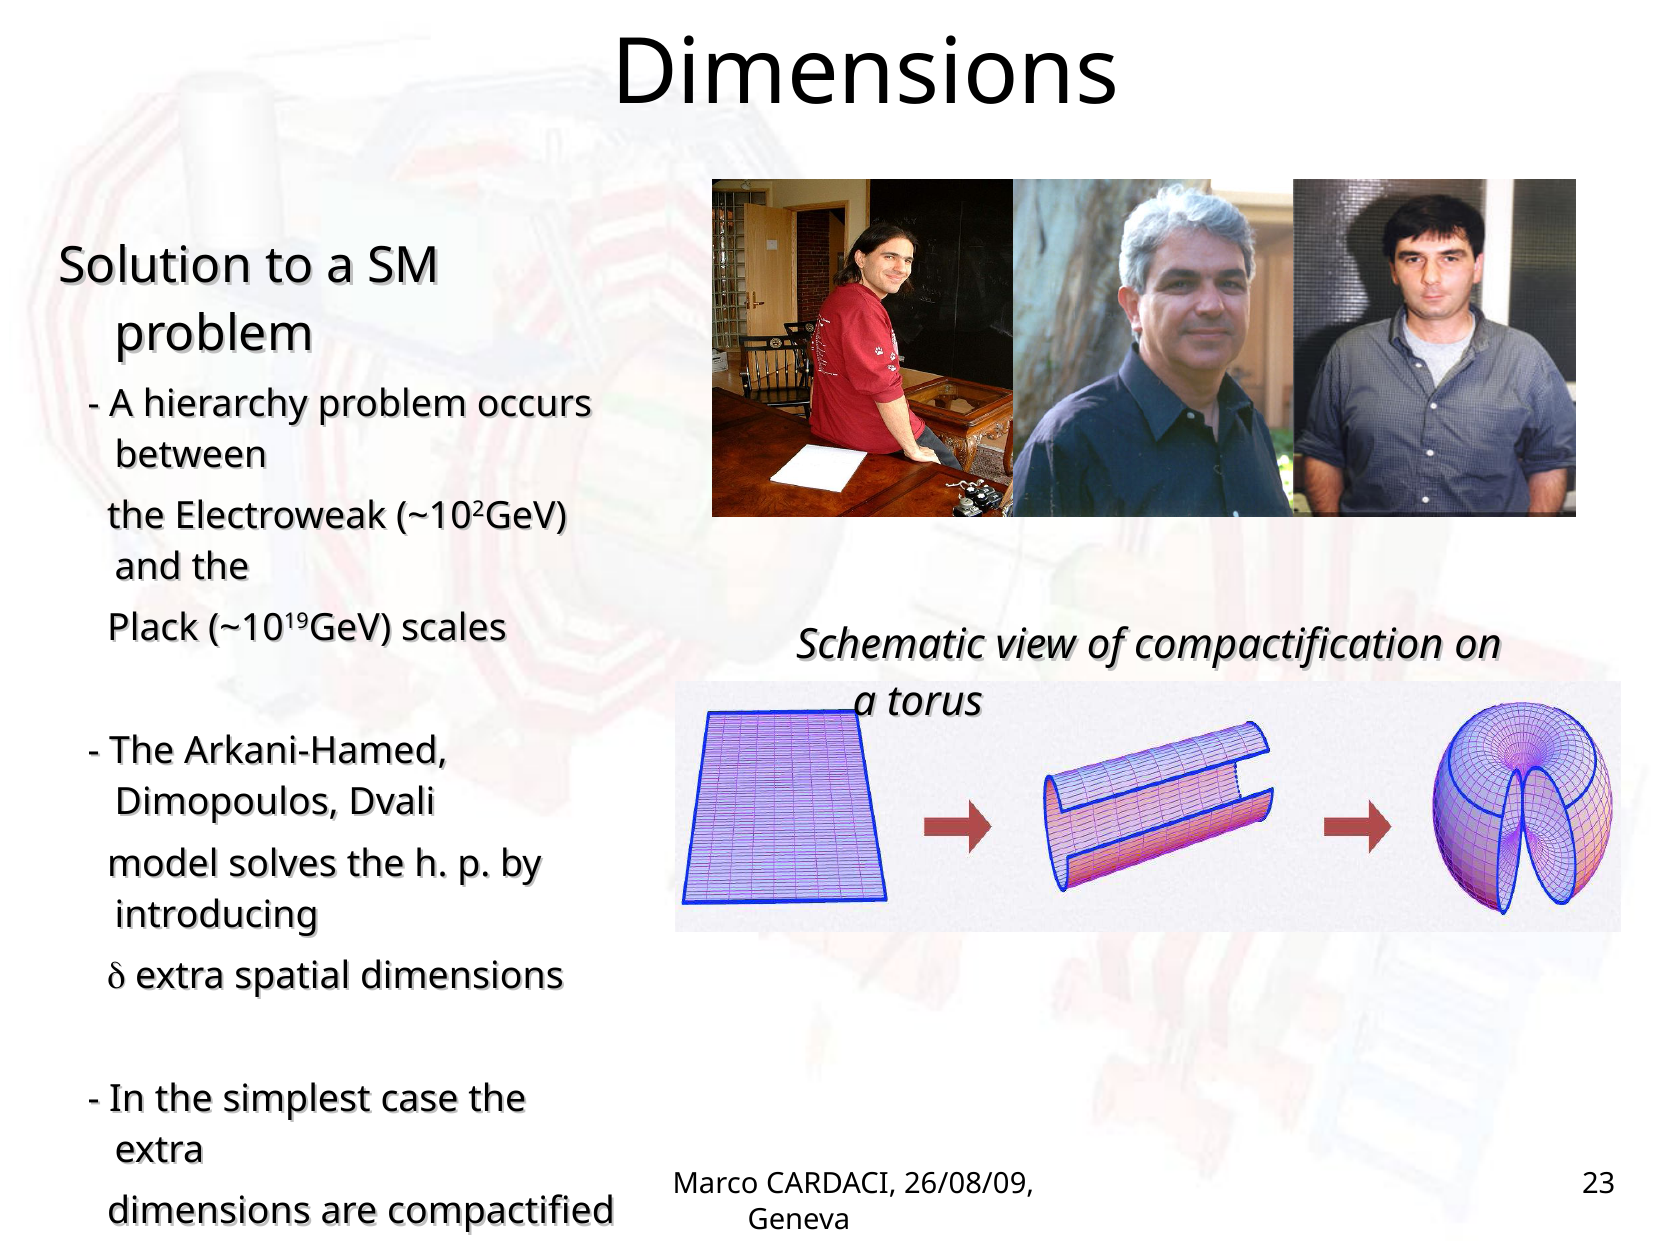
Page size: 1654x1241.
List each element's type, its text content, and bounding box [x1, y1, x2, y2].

text_box Marco CARDACI, 26/08/09, Geneva [657, 1157, 1078, 1213]
title The ADD model of Extra-Dimensions [209, 13, 1522, 139]
text_box Schematic view of compactification on a torus [781, 606, 1536, 661]
picture [9, 5, 1654, 1241]
text_box Solution to a SM problem - A hierarchy problem occurs between the Electroweak (~102GeV) and the Plack (~1019GeV) scales - The Arkani-Hamed, Dimopoulos, Dvali model solves the h. p. by introducing  extra spatial dimensions - In the simplest case the extra dimensions are compactified over a torus and all have the same radius R - The Planck scale become an effective scale, related to the fundamental scale via the relation: MD+2 R ~ MP2 [43, 221, 638, 1126]
text_box 23 [1567, 1157, 1643, 1213]
